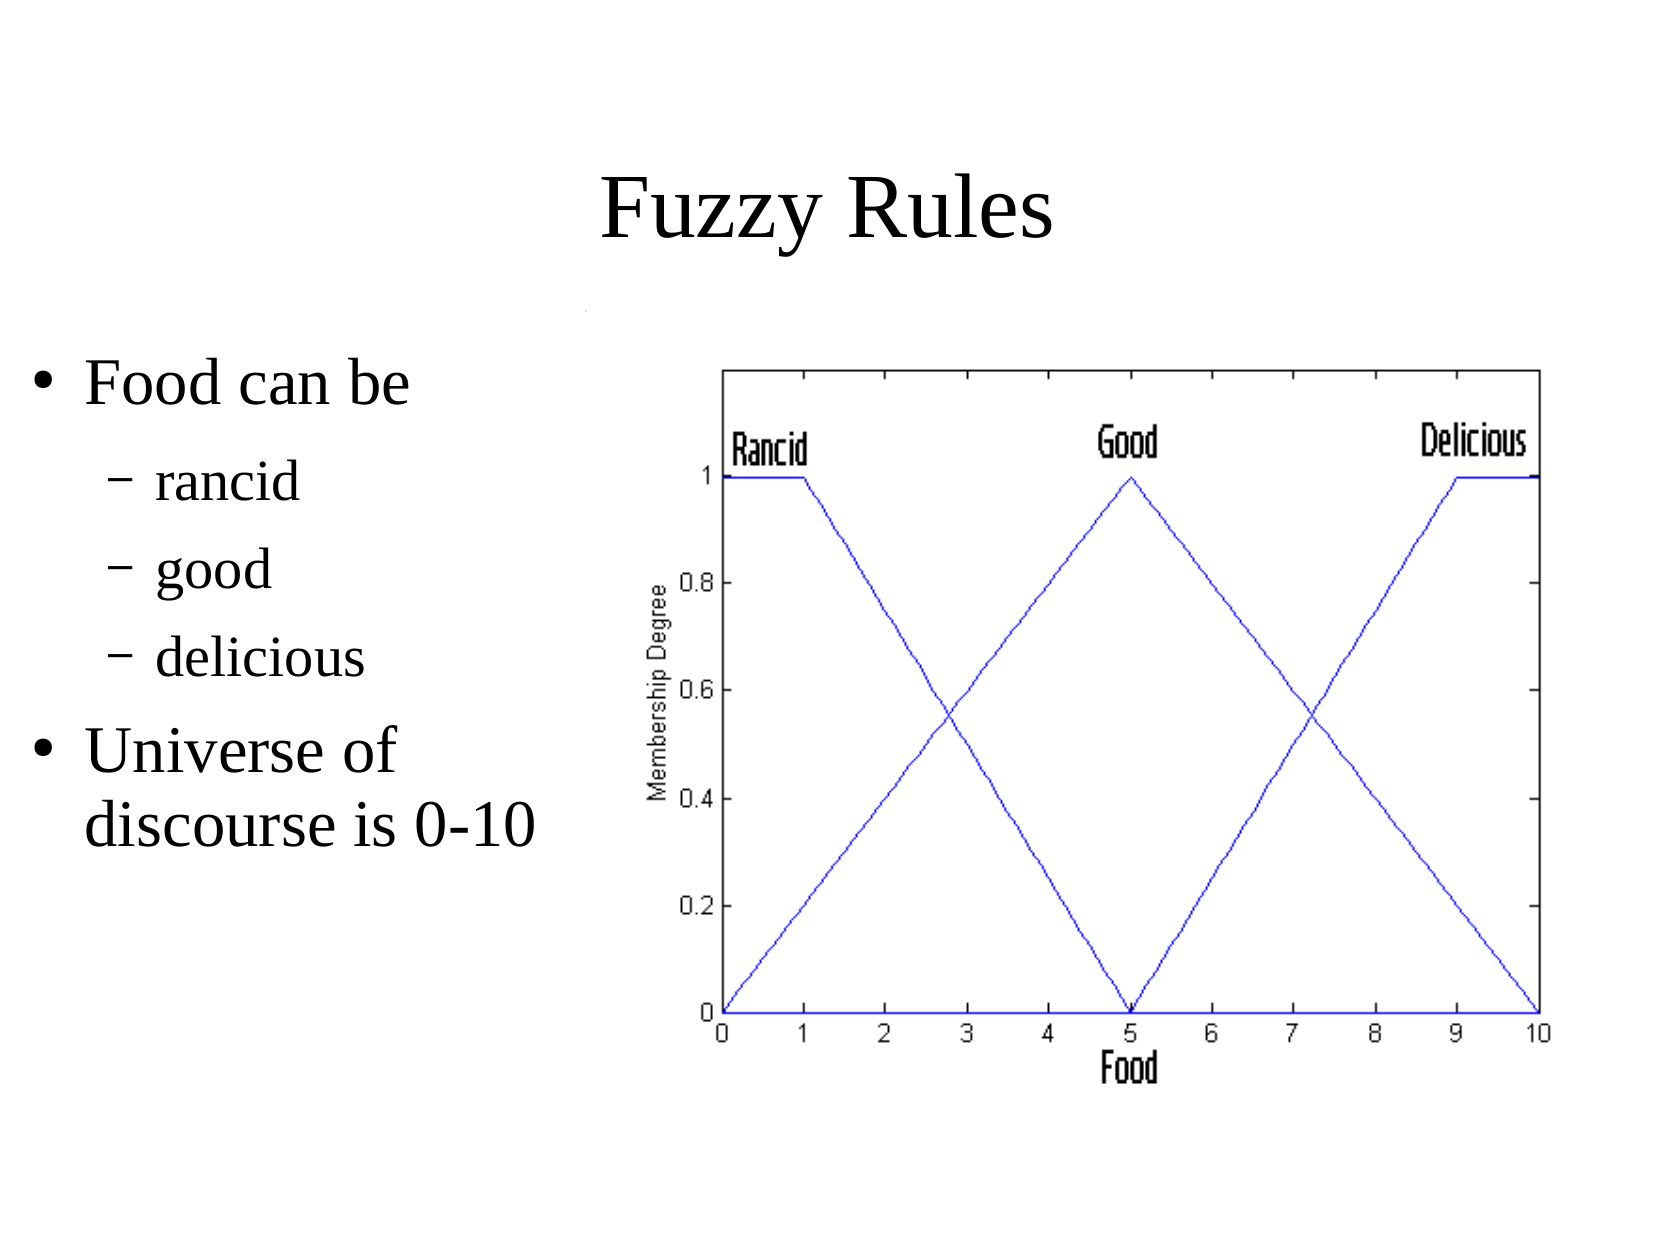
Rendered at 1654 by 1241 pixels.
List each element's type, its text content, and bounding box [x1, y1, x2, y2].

list Food can be rancid good delicious Universe of discourse is 0-10 [13, 344, 585, 1085]
chart [585, 310, 1639, 1099]
title Fuzzy Rules [121, 102, 1534, 311]
